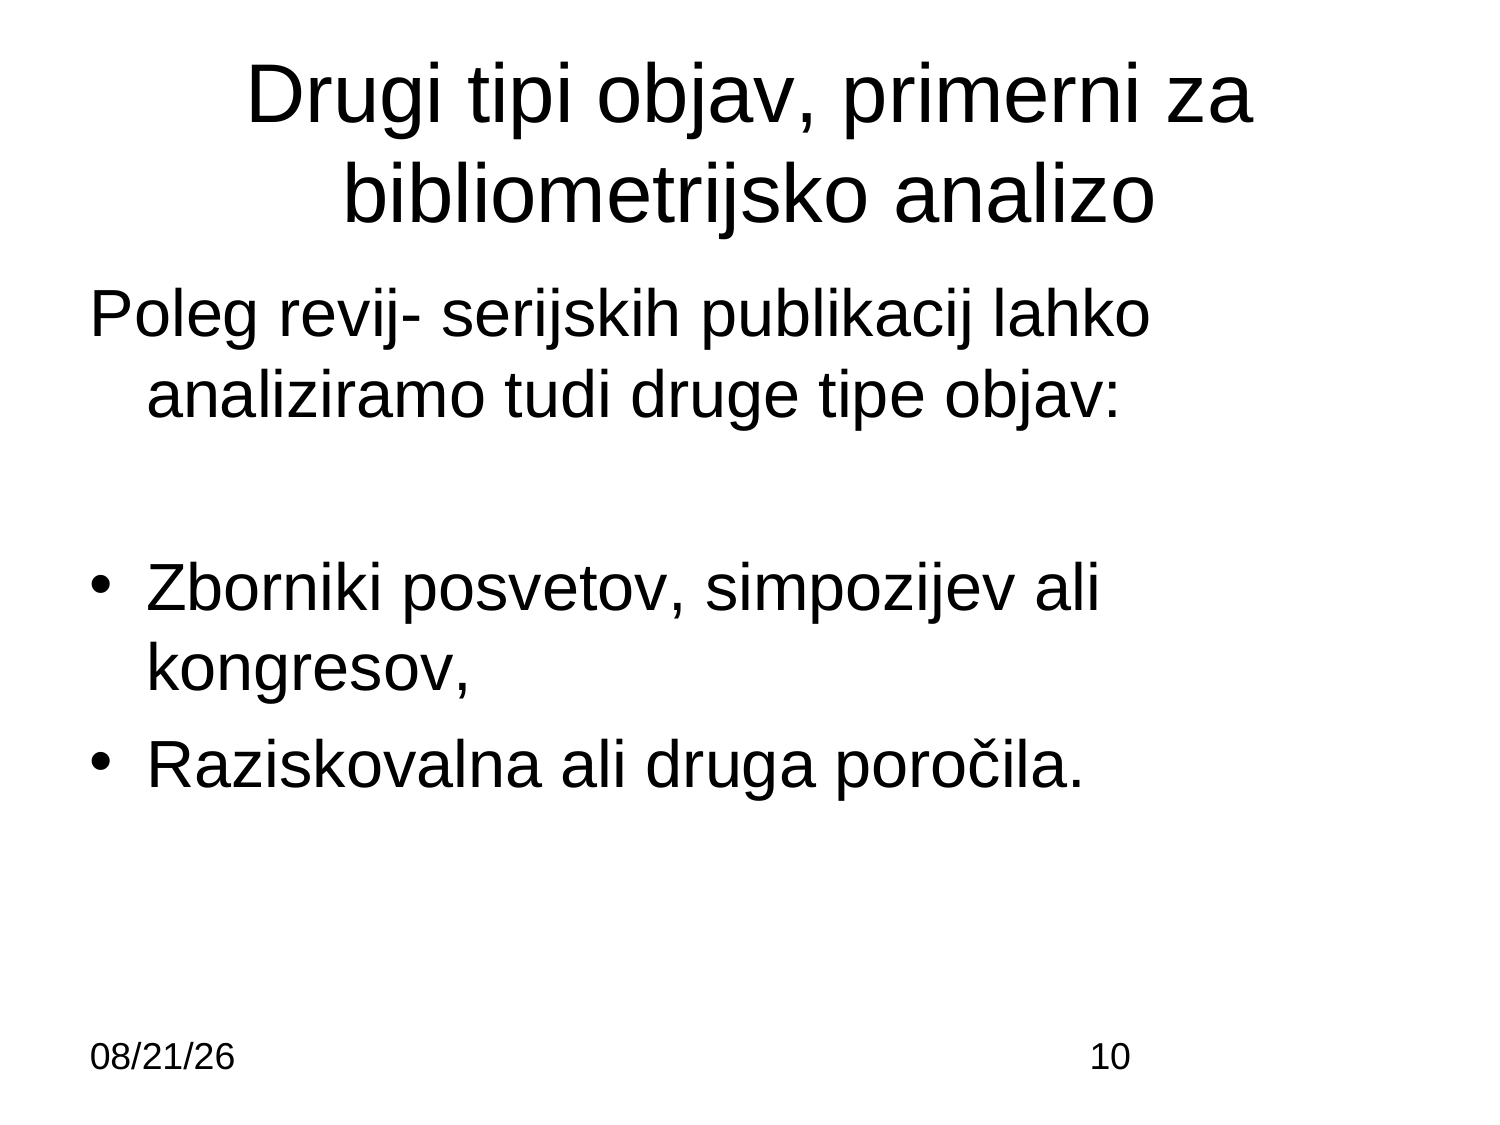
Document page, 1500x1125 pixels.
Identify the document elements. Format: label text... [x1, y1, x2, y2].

list Poleg revij- serijskih publikacij lahko analiziramo tudi druge tipe objav: Zborniki posvetov, simpozijev ali kongresov, Raziskovalna ali druga poročila. [75, 262, 1426, 1006]
title Drugi tipi objav, primerni za bibliometrijsko analizo [75, 31, 1426, 247]
